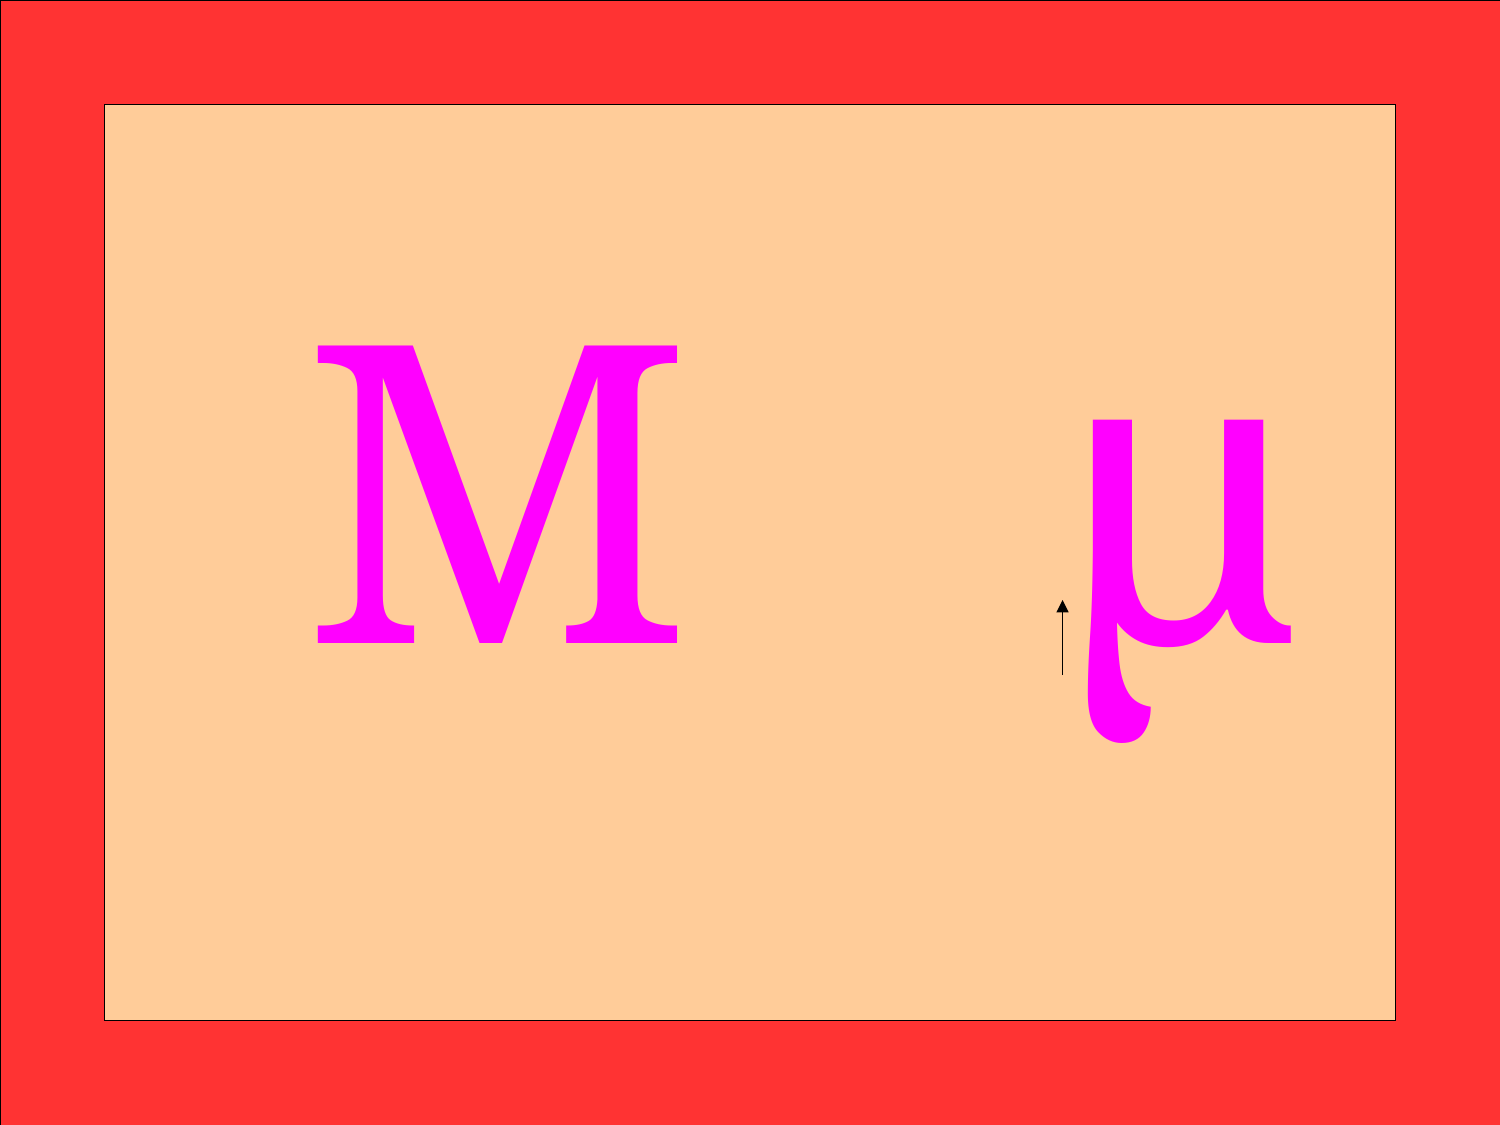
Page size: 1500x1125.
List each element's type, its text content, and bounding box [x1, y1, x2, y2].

text_box Μ μ [287, 190, 1386, 774]
text_box [0, 0, 1500, 1125]
